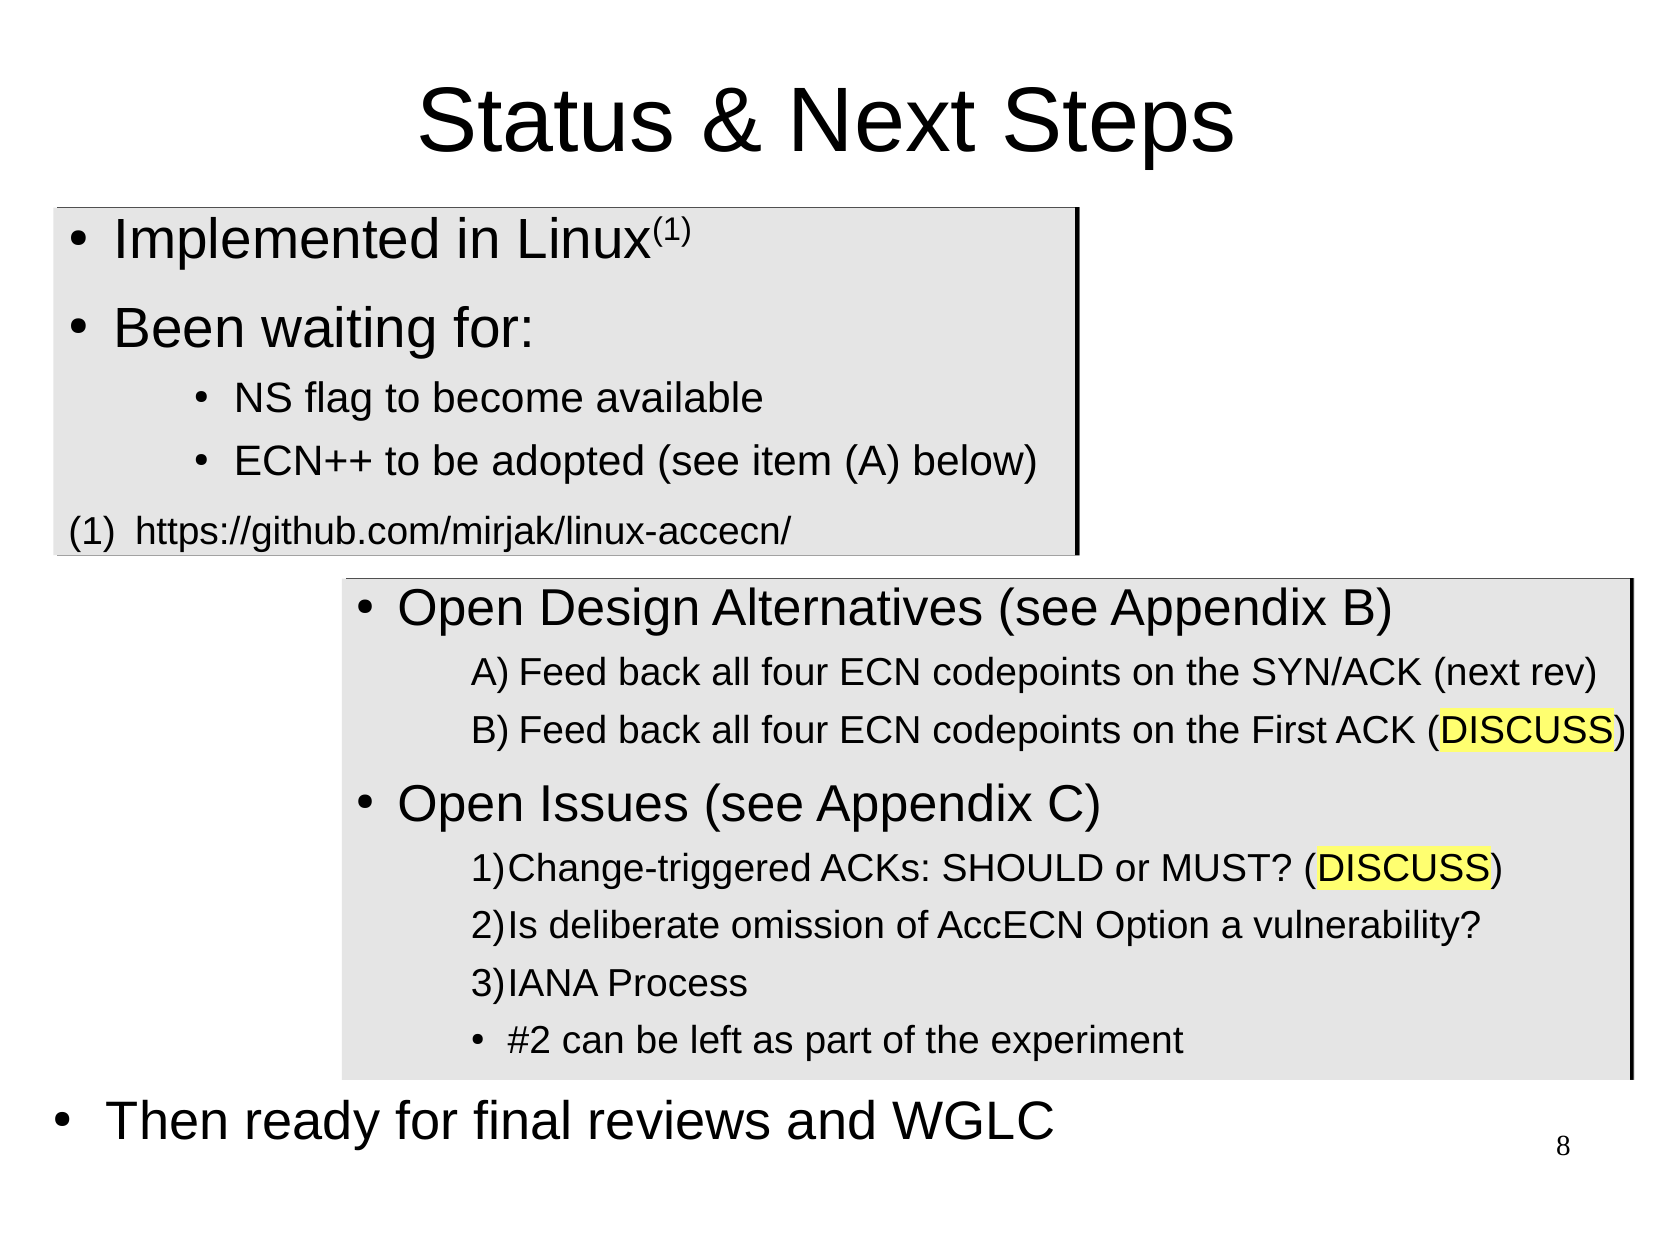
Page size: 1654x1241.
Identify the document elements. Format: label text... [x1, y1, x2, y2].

list Open Design Alternatives (see Appendix B) Feed back all four ECN codepoints on the SYN/ACK (next rev) Feed back all four ECN codepoints on the First ACK (DISCUSS) Open Issues (see Appendix C) Change-triggered ACKs: SHOULD or MUST? (DISCUSS) Is deliberate omission of AccECN Option a vulnerability? IANA Process #2 can be left as part of the experiment [341, 578, 1630, 1080]
list Implemented in Linux(1) Been waiting for: NS flag to become available ECN++ to be adopted (see item (A) below) https://github.com/mirjak/linux-accecn/ [53, 207, 1075, 556]
title Status & Next Steps [82, 49, 1571, 189]
text_box Then ready for final reviews and WGLC [20, 1082, 1288, 1158]
